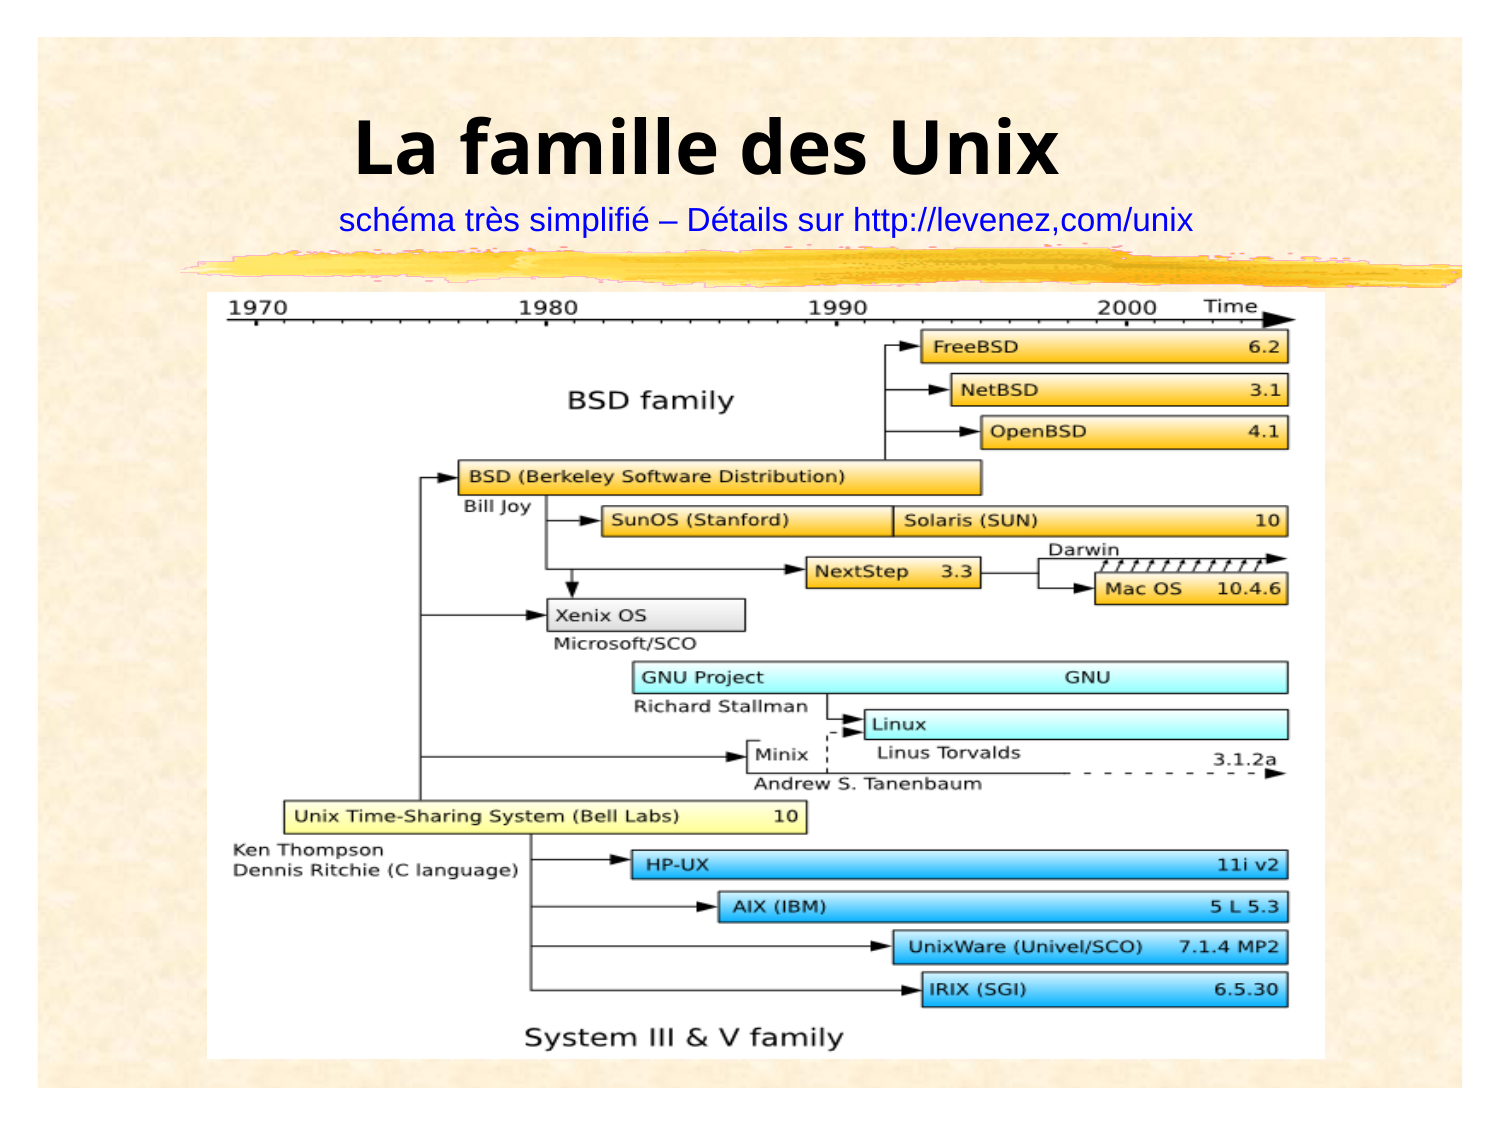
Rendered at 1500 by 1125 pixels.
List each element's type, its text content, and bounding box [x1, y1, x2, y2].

text_box schéma très simplifié – Détails sur http://levenez,com/unix [154, 201, 1368, 260]
picture [37, 37, 1463, 1088]
title La famille des Unix [101, 39, 1312, 253]
